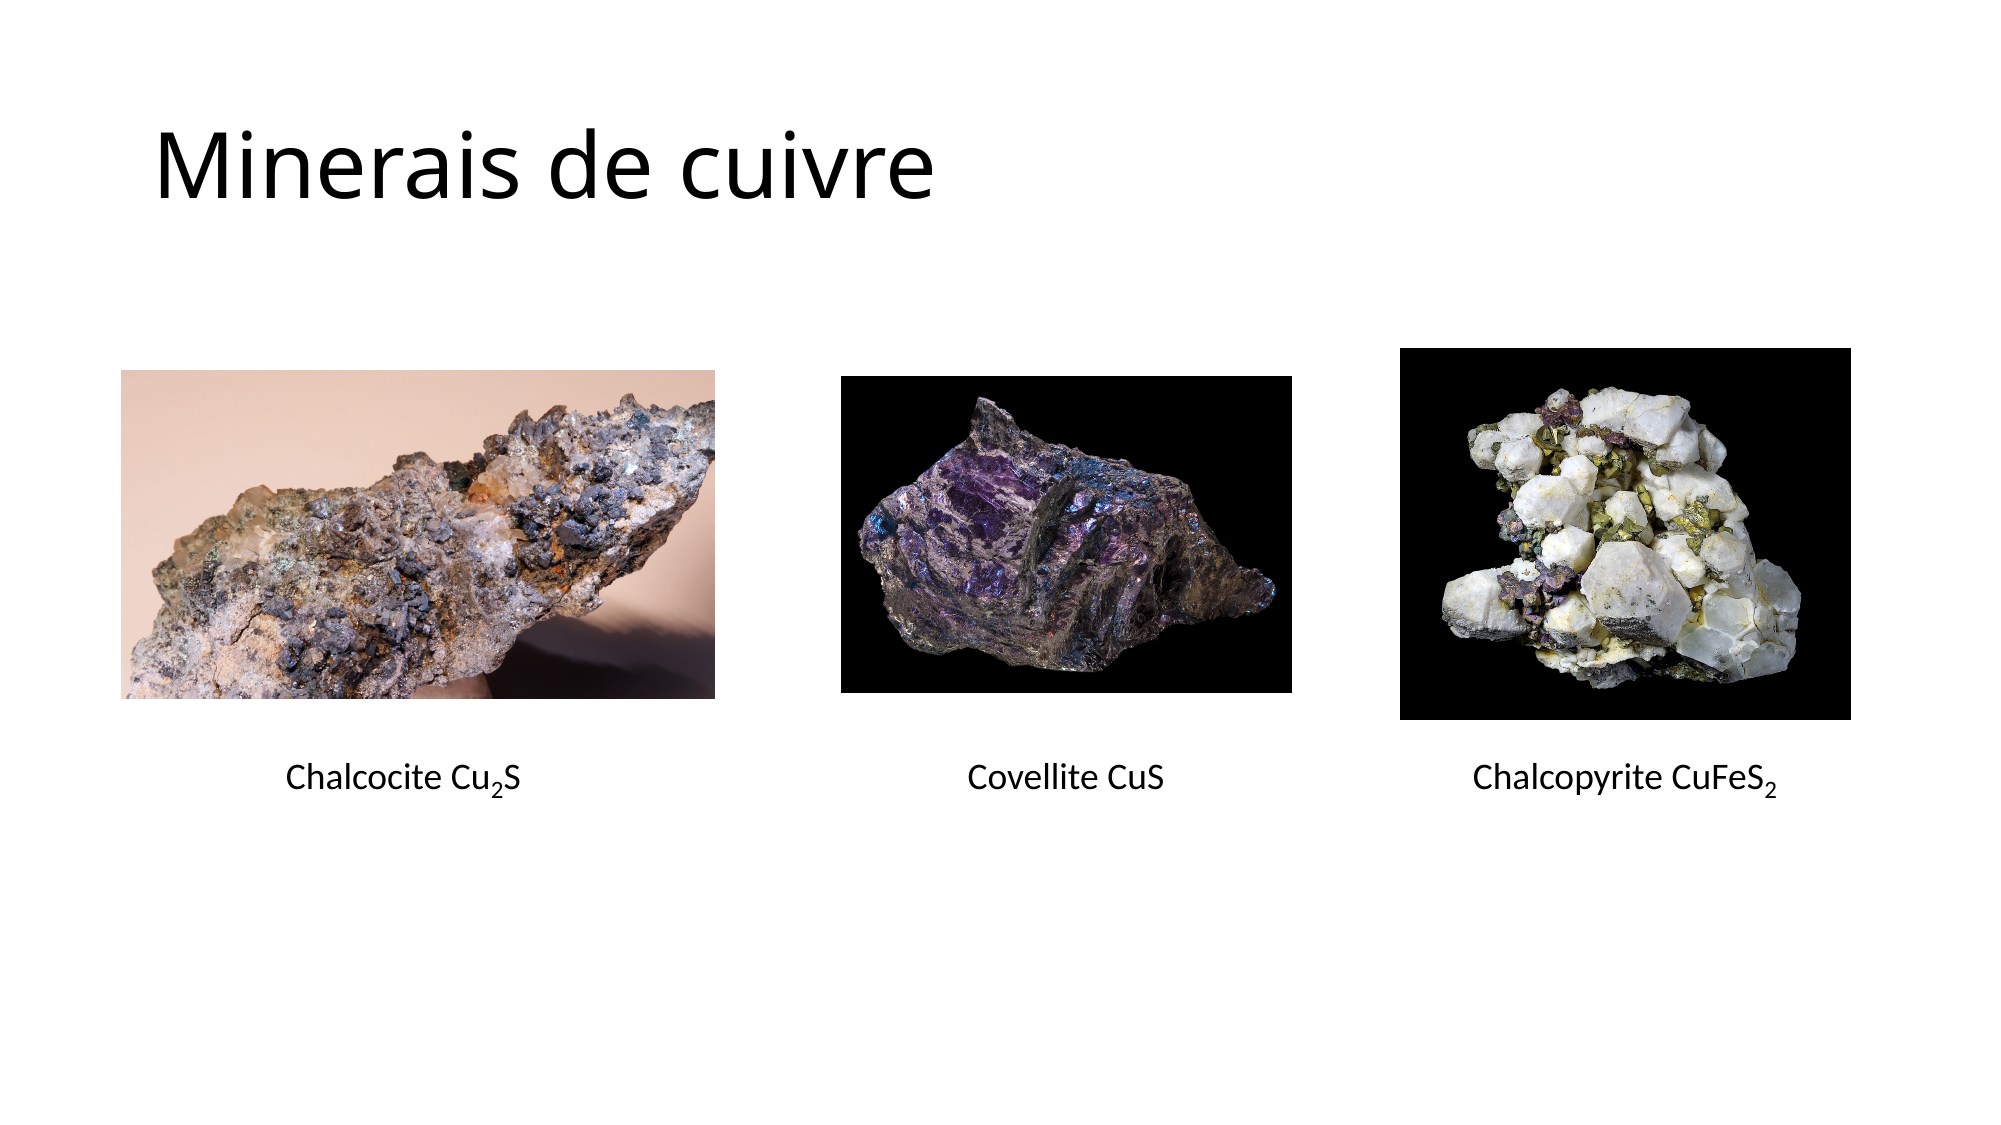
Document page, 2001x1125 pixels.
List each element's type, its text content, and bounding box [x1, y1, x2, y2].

text_box Chalcopyrite CuFeS2 [1400, 744, 1851, 805]
text_box Covellite CuS [841, 744, 1292, 805]
picture [1400, 348, 1851, 720]
picture [121, 370, 715, 699]
text_box Chalcocite Cu2S [178, 744, 629, 805]
title Minerais de cuivre [137, 59, 1863, 278]
picture [841, 376, 1292, 693]
